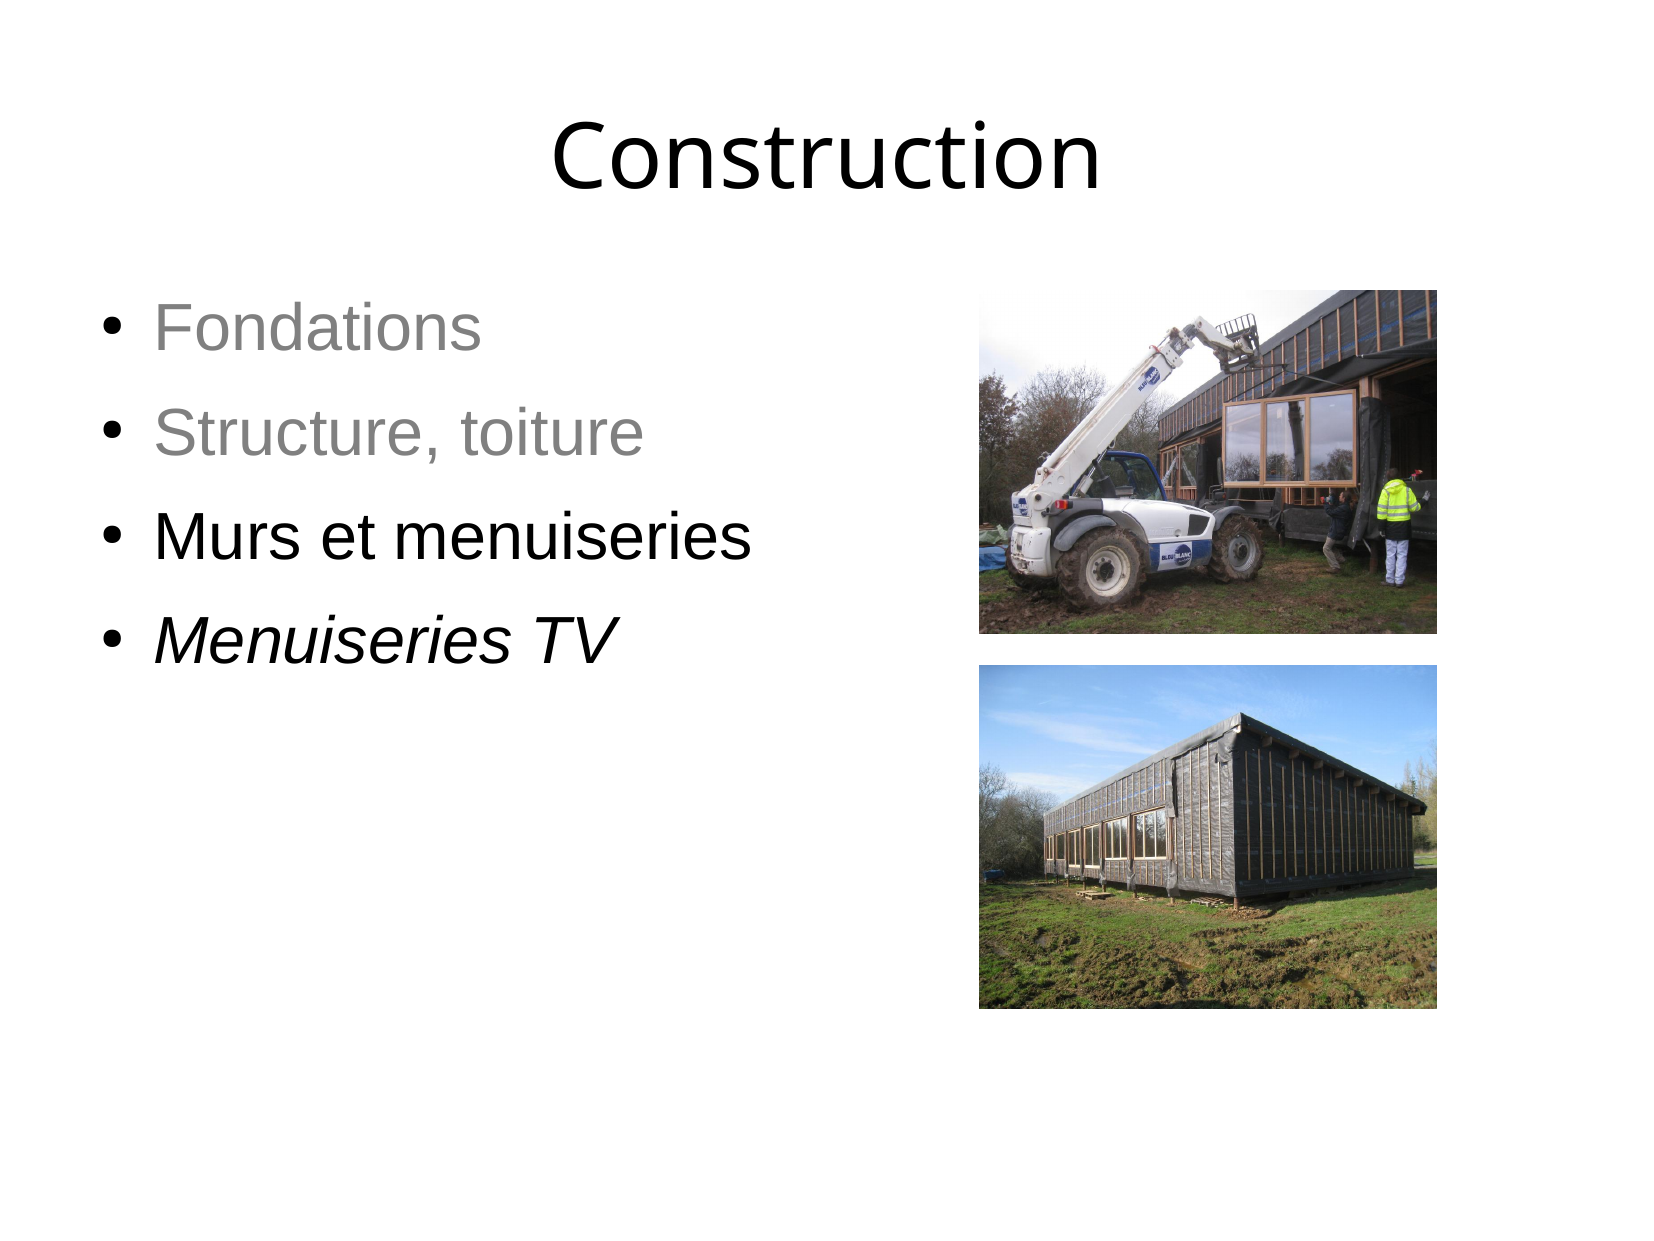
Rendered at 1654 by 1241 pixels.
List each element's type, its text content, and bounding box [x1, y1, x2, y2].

list Fondations Structure, toiture Murs et menuiseries Menuiseries TV [82, 290, 809, 1010]
picture [979, 290, 1437, 634]
picture [979, 665, 1437, 1009]
title Construction [82, 49, 1571, 257]
